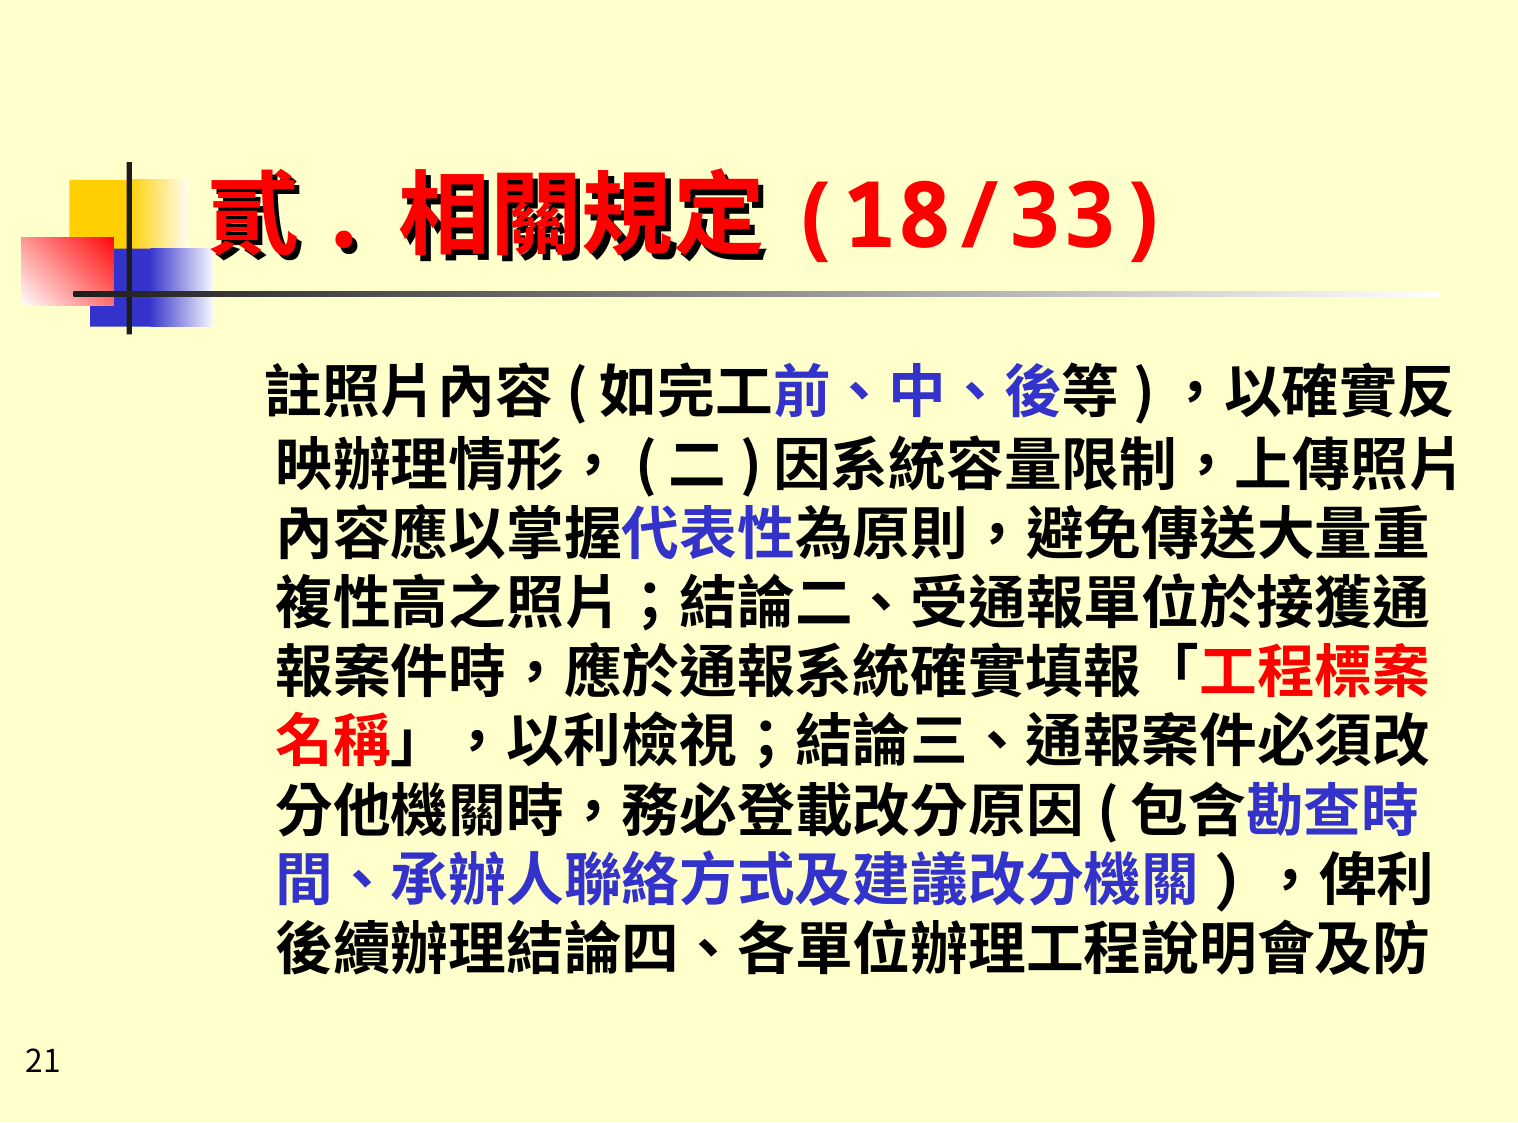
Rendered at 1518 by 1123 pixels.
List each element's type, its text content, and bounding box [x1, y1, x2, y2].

text_box <編號> [0, 1032, 78, 1096]
title 貳.相關規定(18/33) [191, 35, 1485, 275]
list 註照片內容(如完工前、中、後等)，以確實反映辦理情形，(二)因系統容量限制，上傳照片內容應以掌握代表性為原則，避免傳送大量重複性高之照片；結論二、受通報單位於接獲通報案件時，應於通報系統確實填報「工程標案名稱」，以利檢視；結論三、通報案件必須改分他機關時，務必登載改分原因(包含勘查時間、承辦人聯絡方式及建議改分機關)，俾利後續辦理結論四、各單位辦理工程說明會及防 [196, 330, 1487, 1004]
